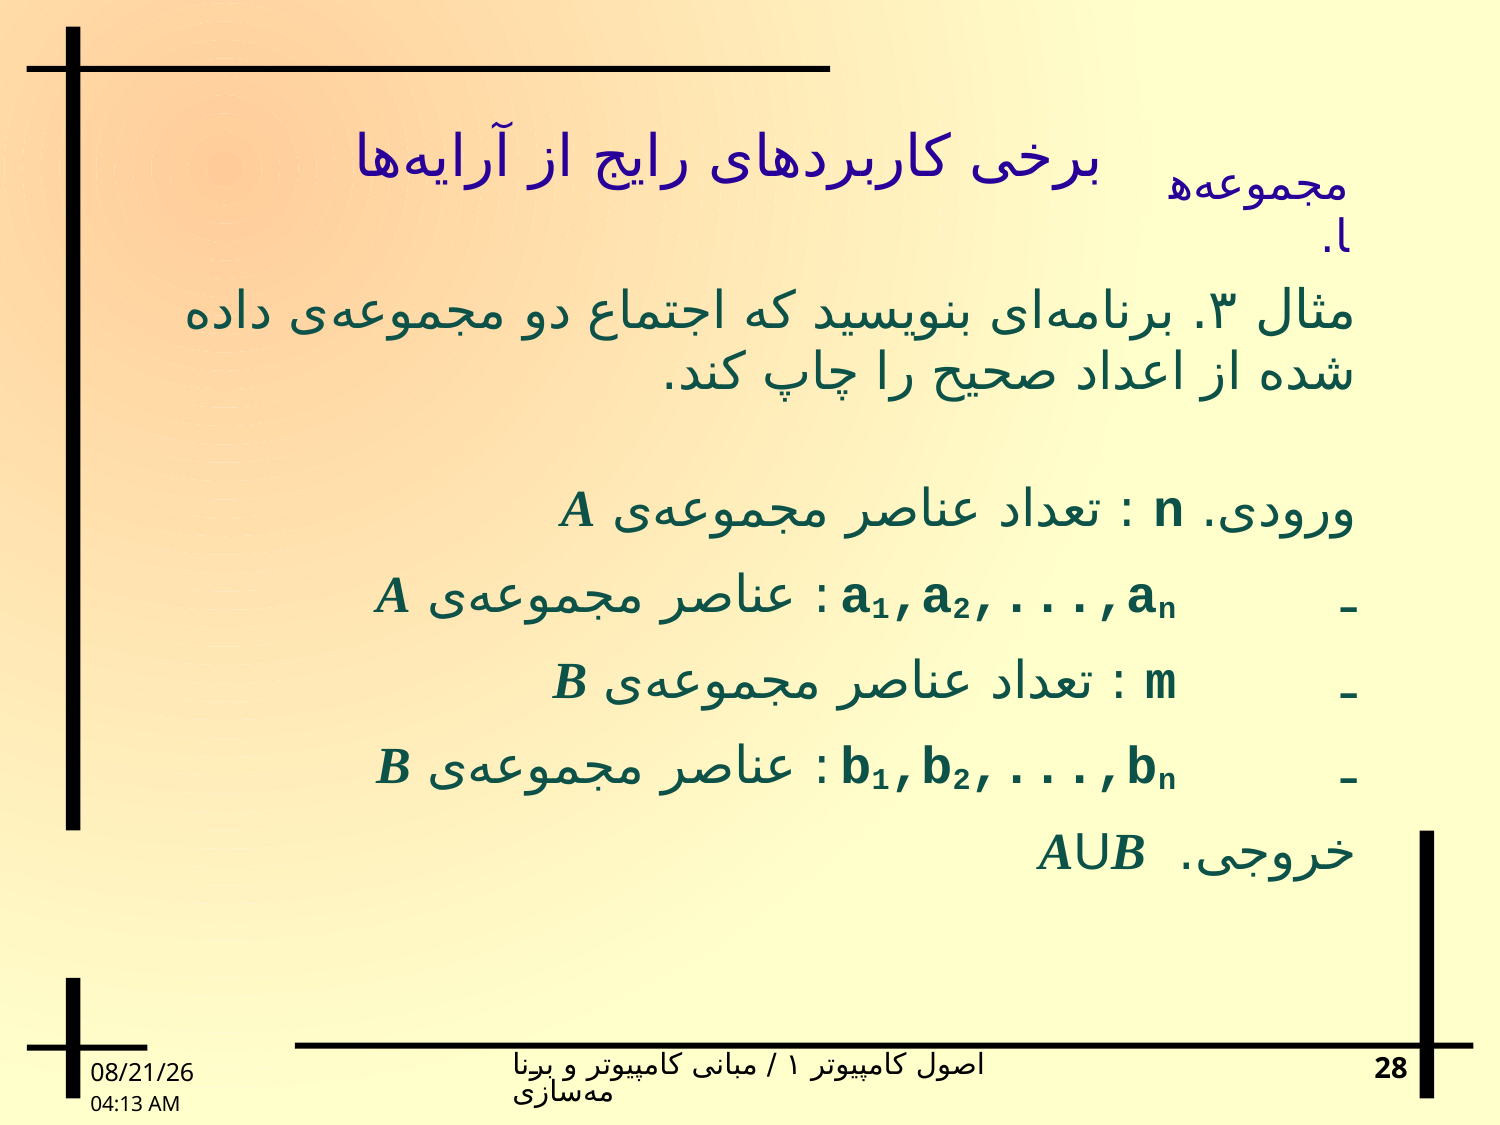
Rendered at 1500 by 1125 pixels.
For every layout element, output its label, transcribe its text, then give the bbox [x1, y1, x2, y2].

title مجموعه‌ها. [1168, 150, 1350, 270]
list مثال ۳. برنامه‌‌ای بنویسید که اجتماع دو مجموعه‌ی داده شده از اعداد صحیح را چاپ کند. ورودی. n : تعداد عناصر مجموعه‌ی A ـ a1,a2,...,an : عناصر مجموعه‌ی A ـ m : تعداد عناصر مجموعه‌ی B ـ b1,b2,...,bn : عناصر مجموعه‌ی B خروجی. AUB [98, 278, 1410, 1037]
title برخی کاربردهای رایج از آرایه‌ها [113, 97, 1344, 217]
